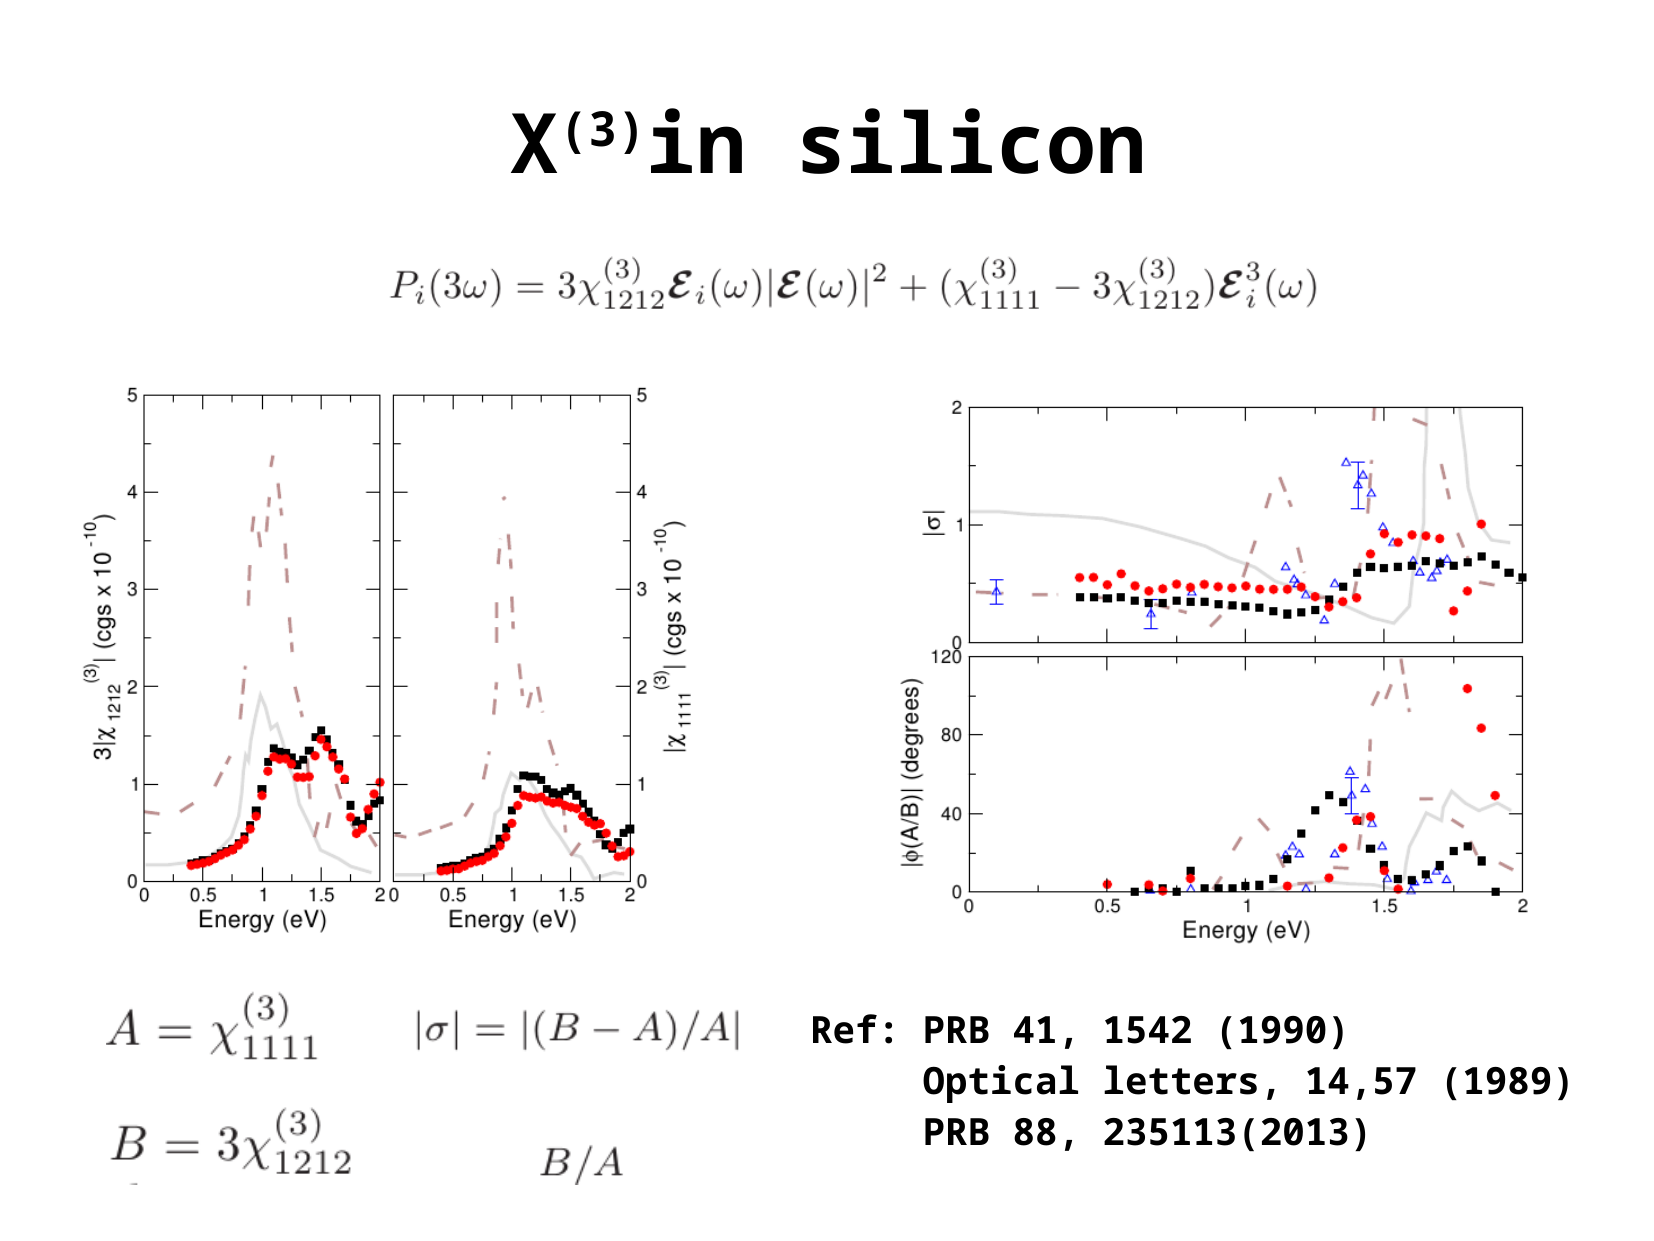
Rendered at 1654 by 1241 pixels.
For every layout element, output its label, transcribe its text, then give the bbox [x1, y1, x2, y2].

picture [106, 989, 331, 1069]
text_box Ref: PRB 41, 1542 (1990) Optical letters, 14,57 (1989) PRB 88, 235113(2013) [810, 1005, 1636, 1156]
picture [412, 1004, 751, 1059]
picture [539, 1136, 631, 1186]
picture [60, 362, 710, 961]
picture [870, 365, 1579, 961]
picture [375, 233, 1320, 331]
picture [89, 1092, 361, 1186]
title X(3)in silicon [0, 90, 1621, 192]
